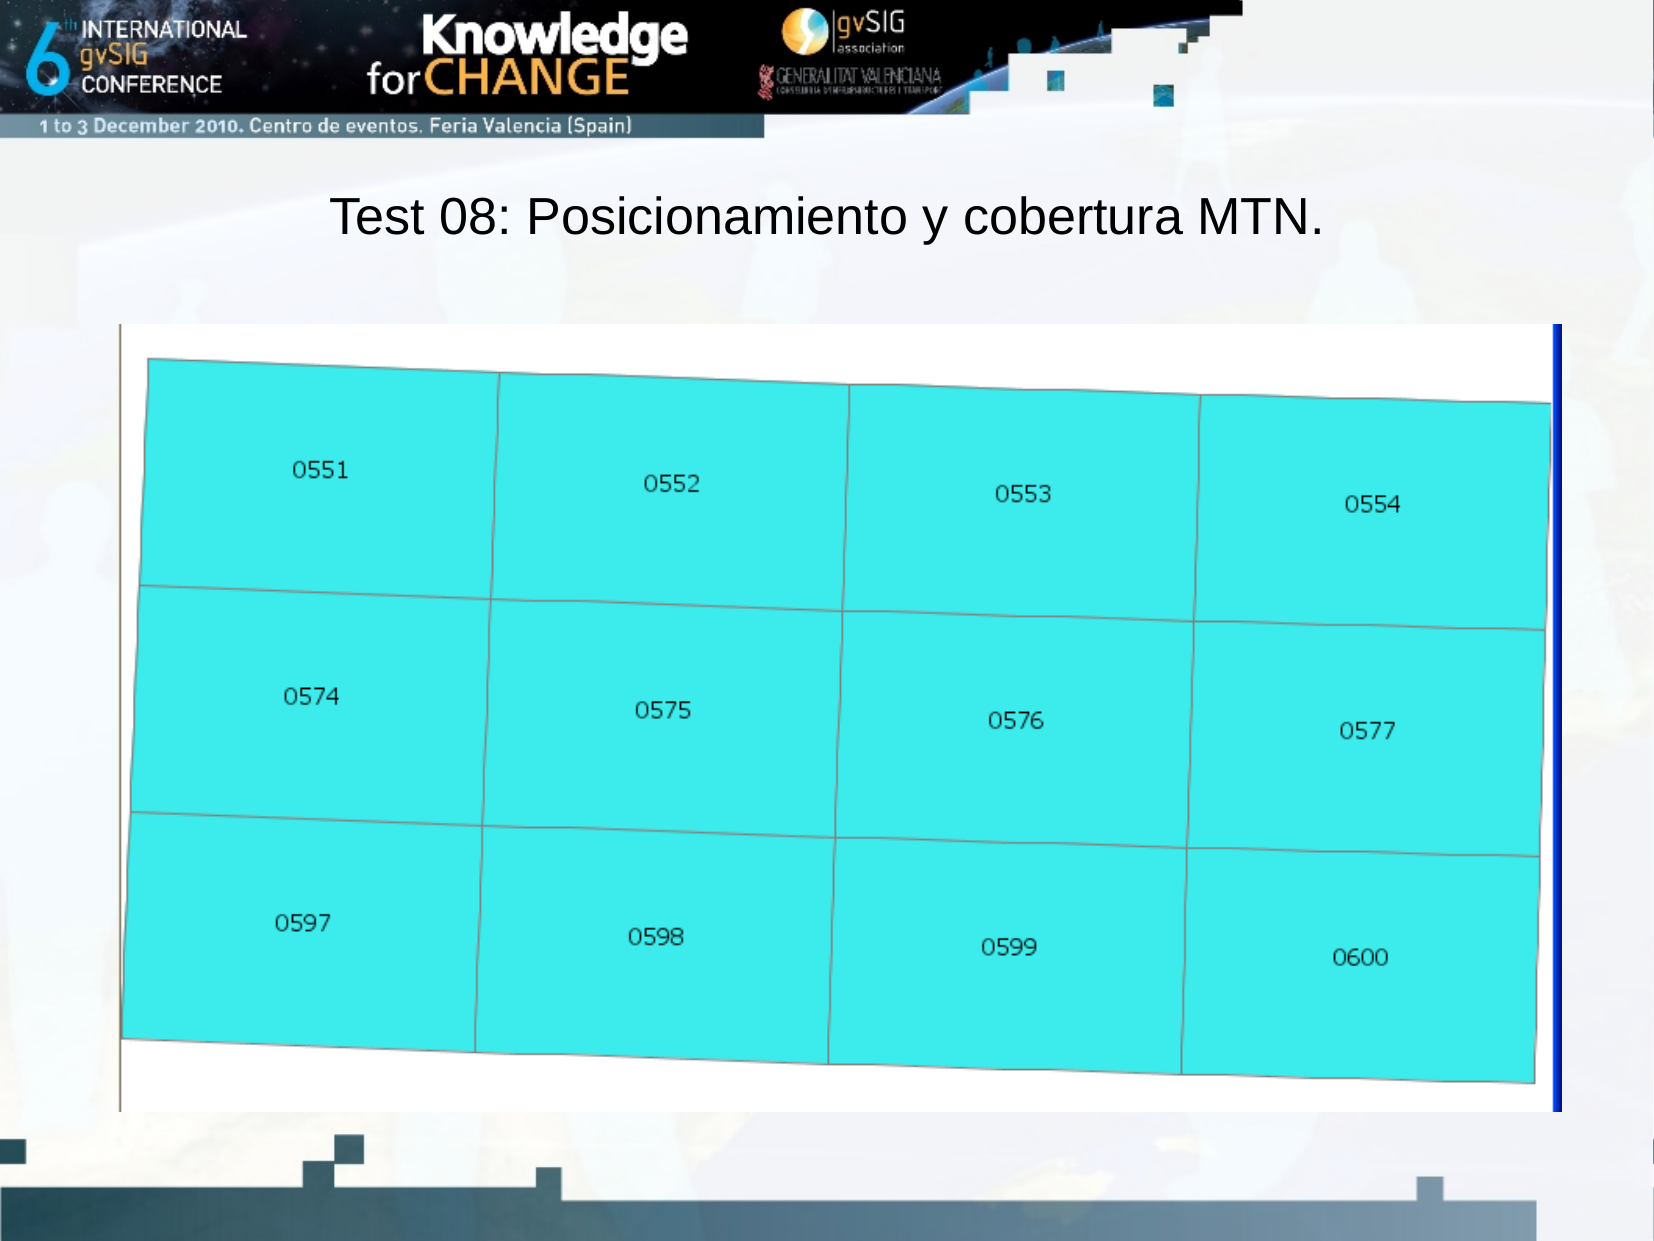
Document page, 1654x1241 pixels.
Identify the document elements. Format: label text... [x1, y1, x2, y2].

picture [0, 0, 1654, 1241]
title Test 08: Posicionamiento y cobertura MTN. [83, 177, 1572, 257]
